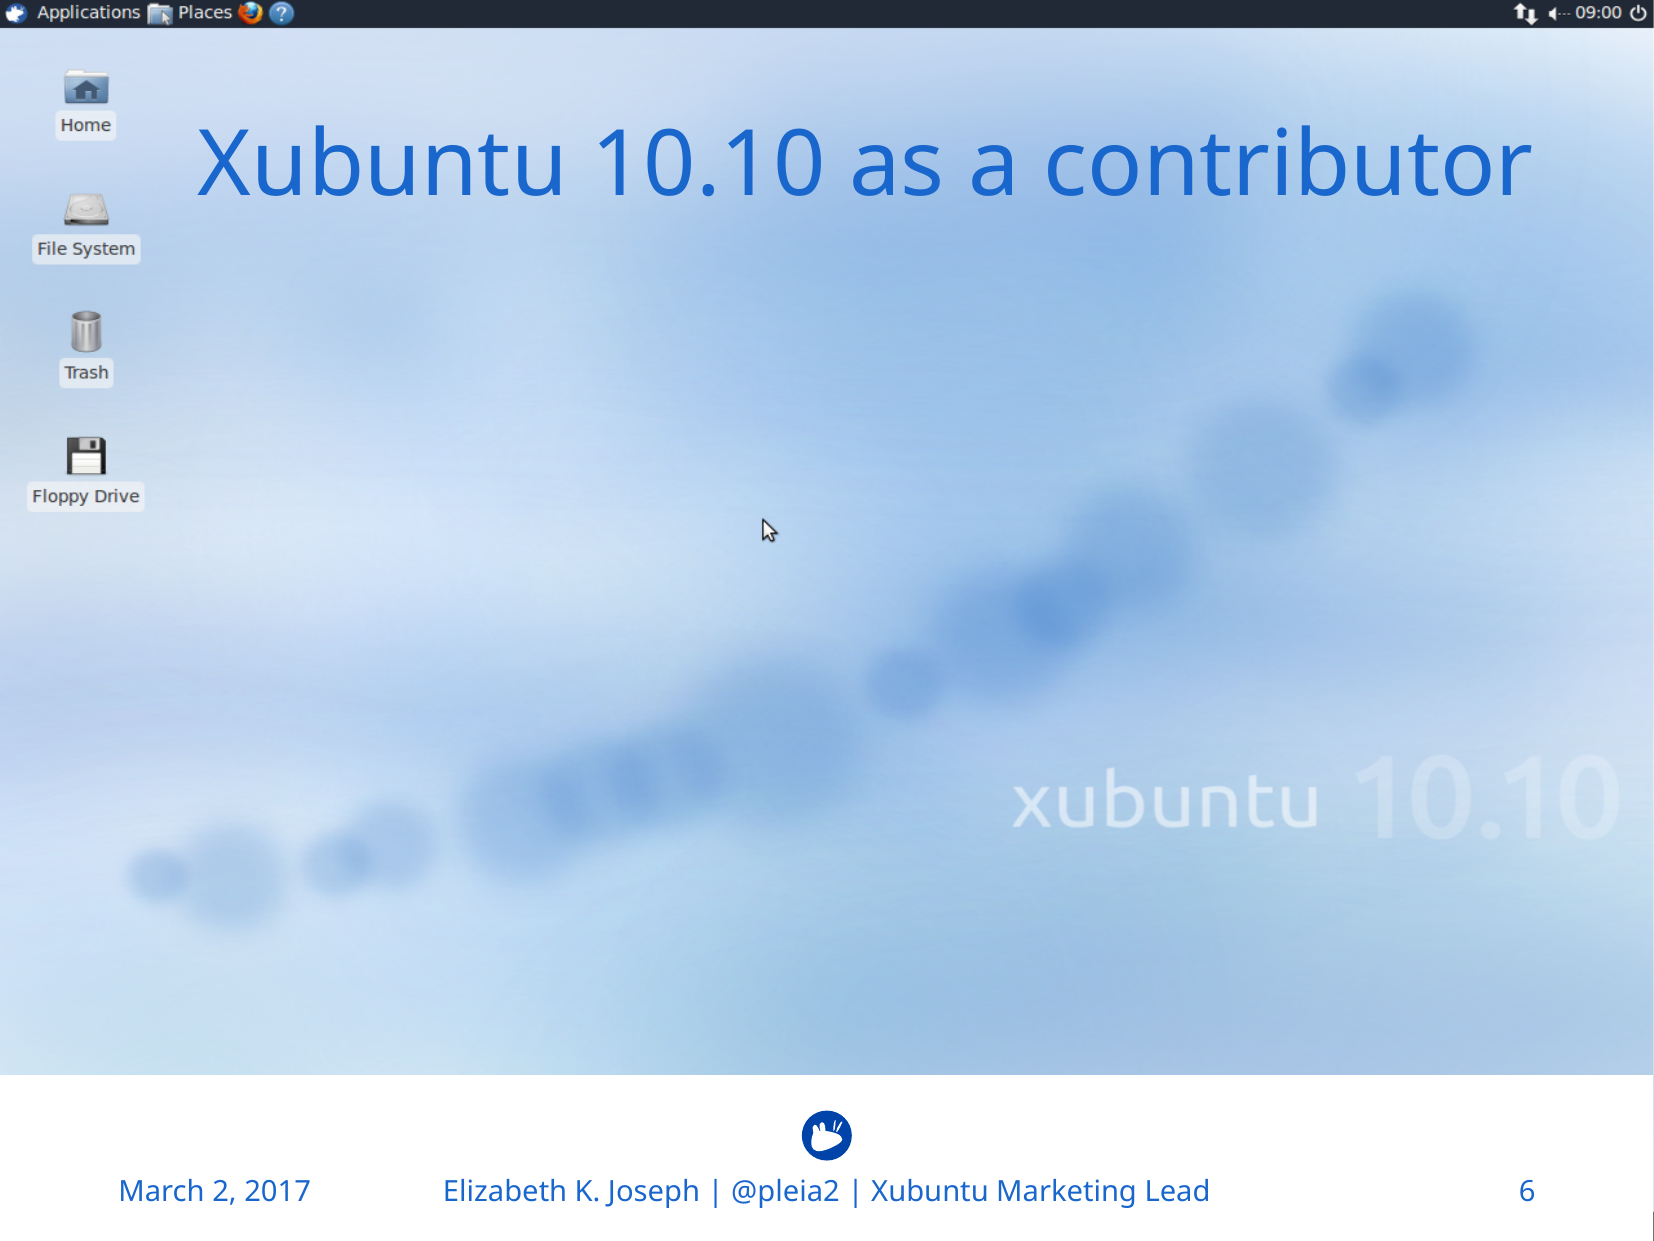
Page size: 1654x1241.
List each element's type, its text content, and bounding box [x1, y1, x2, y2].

title Xubuntu 10.10 as a contributor [118, 88, 1536, 231]
picture [0, 0, 1654, 1241]
